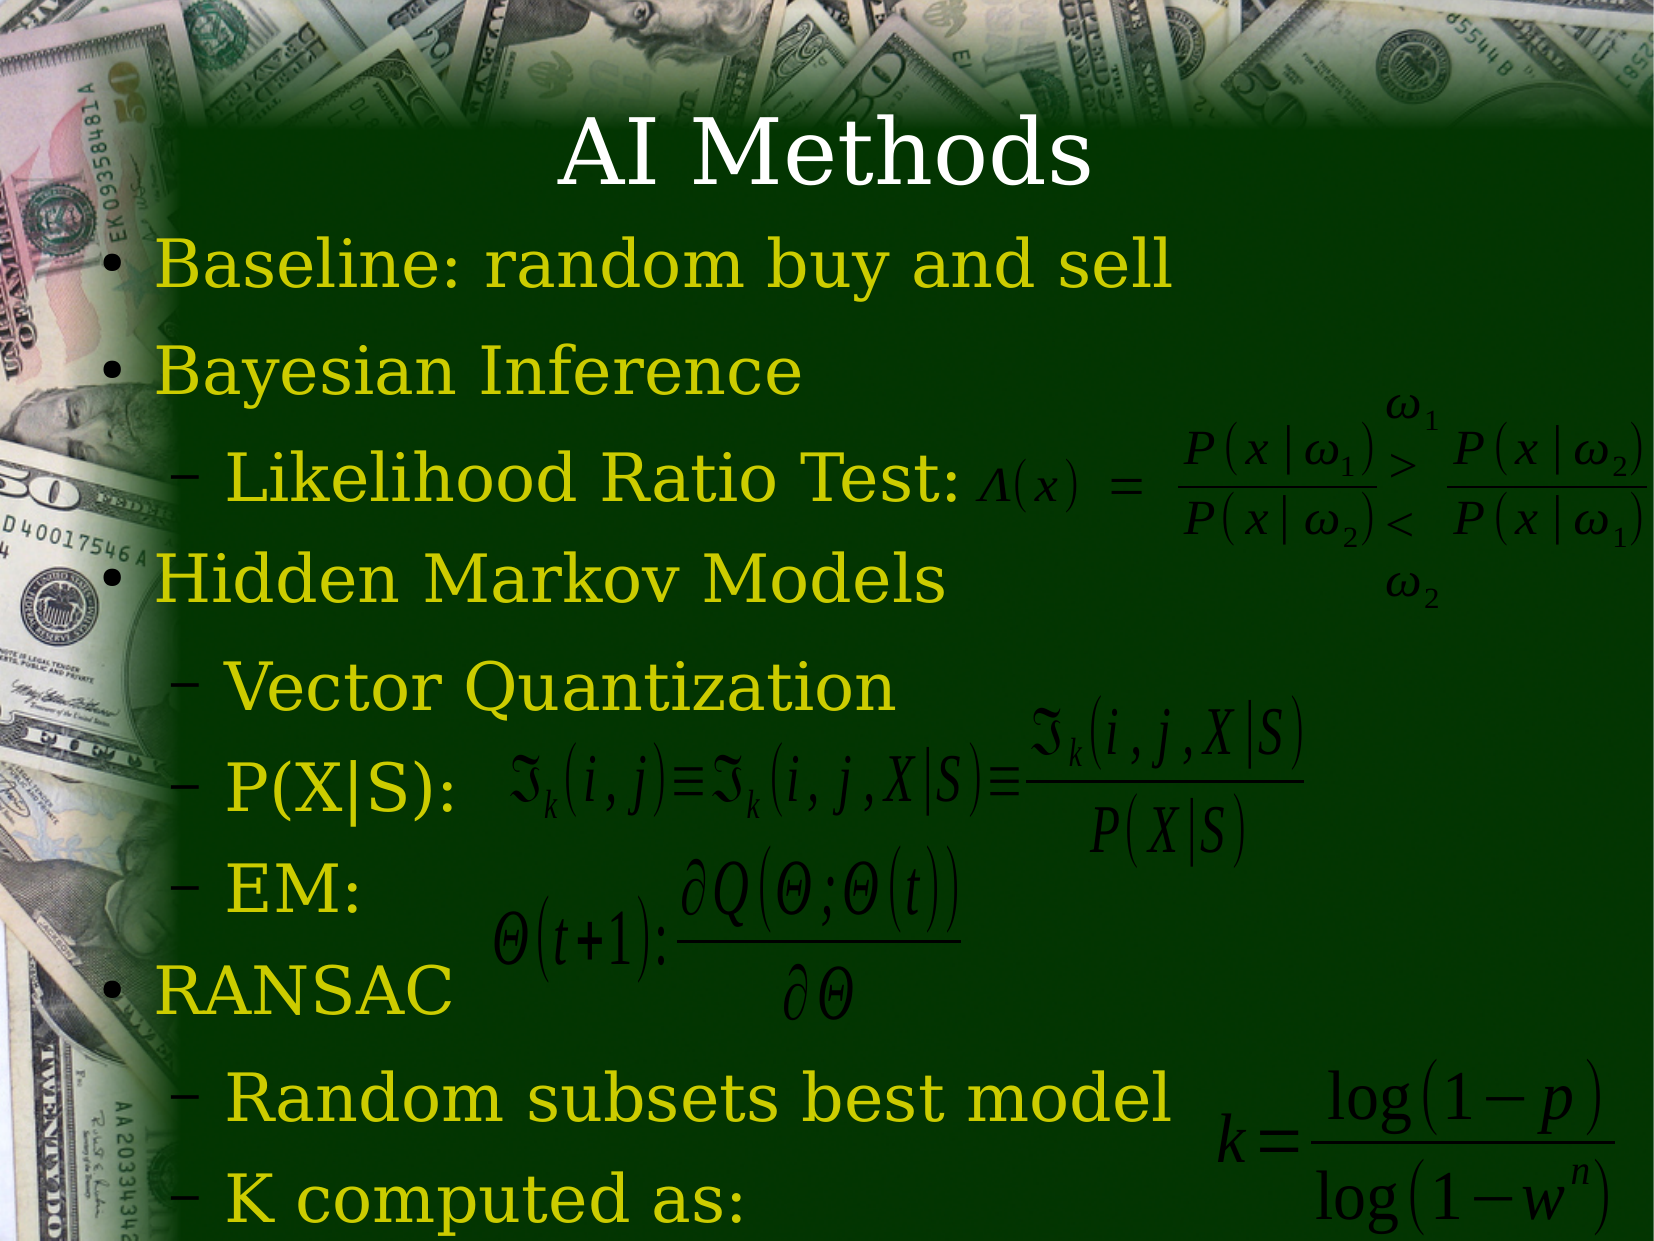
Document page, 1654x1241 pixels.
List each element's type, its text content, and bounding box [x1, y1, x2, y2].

chart [480, 690, 1321, 1037]
title AI Methods [82, 49, 1571, 225]
list Baseline: random buy and sell Bayesian Inference Likelihood Ratio Test: Hidden Markov Models Vector Quantization P(X|S): EM: RANSAC Random subsets best model K computed as: [82, 225, 1654, 1241]
chart [1200, 1053, 1636, 1241]
picture [0, 0, 1654, 1241]
chart [960, 375, 1654, 616]
